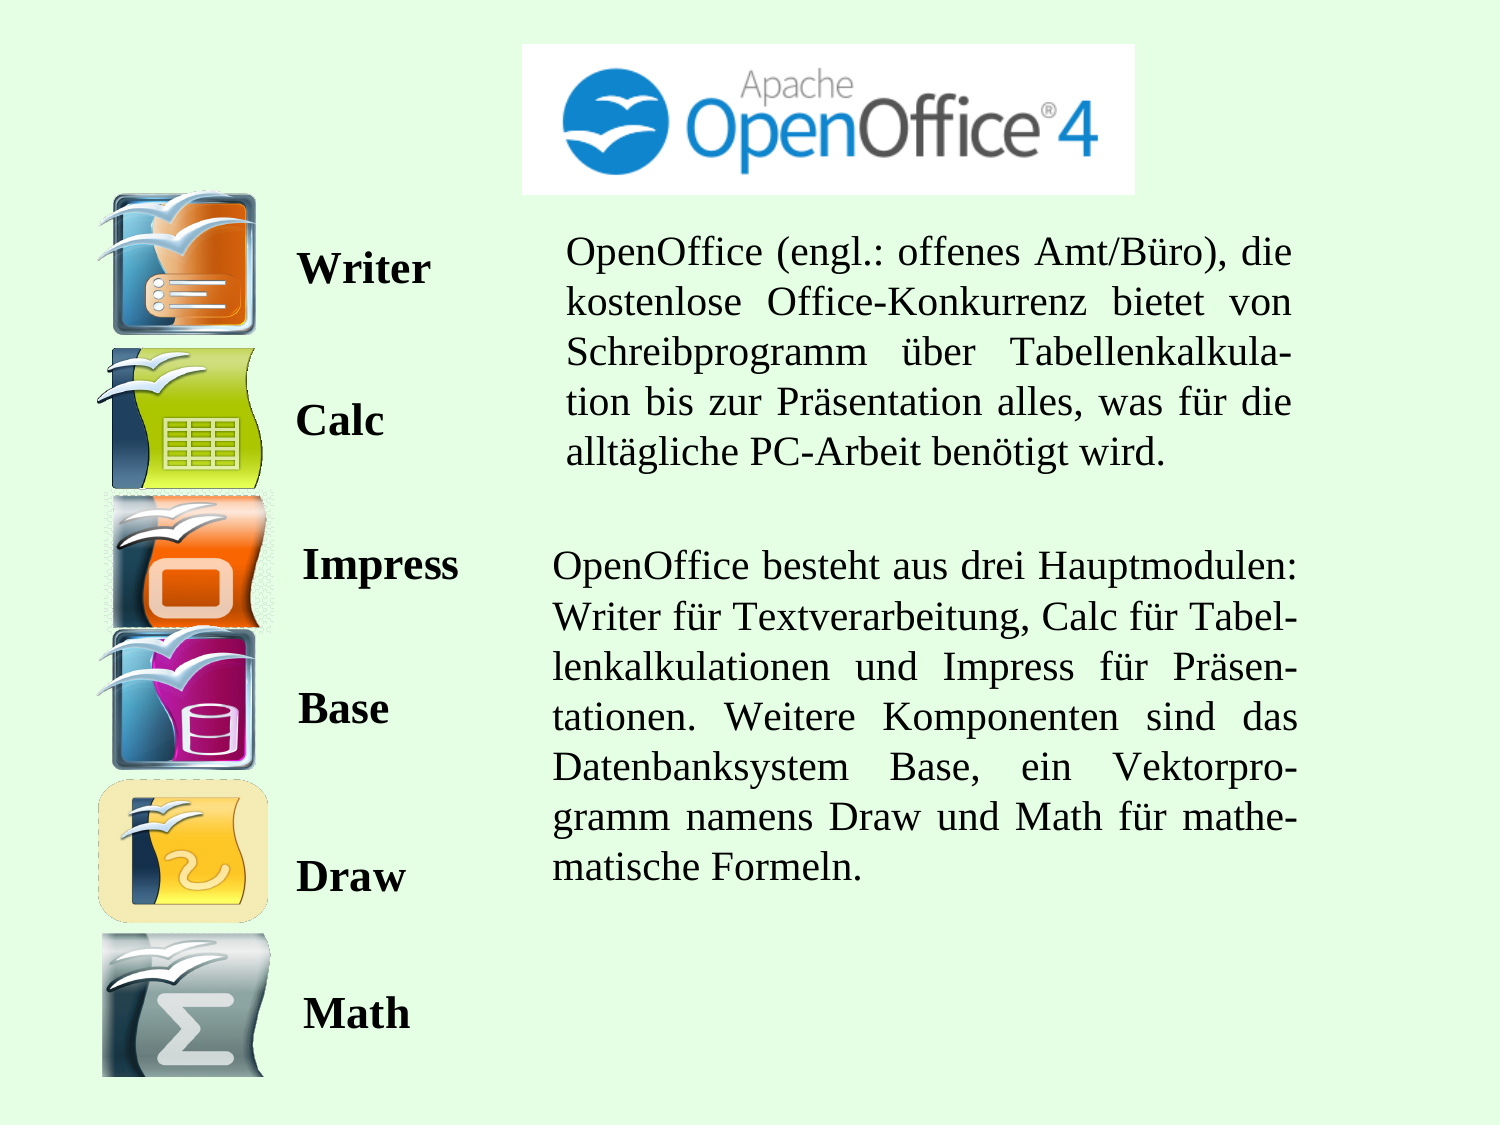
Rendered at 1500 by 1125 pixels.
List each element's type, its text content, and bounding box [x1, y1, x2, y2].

picture [96, 346, 274, 770]
text_box OpenOffice besteht aus drei Hauptmodulen: Writer für Textverarbeitung, Calc für Tabel-lenkalkulationen und Impress für Präsen-tationen. Weitere Komponenten sind das Datenbanksystem Base, ein Vektorpro-gramm namens Draw und Math für mathe-matische Formeln. [537, 531, 1314, 896]
text_box Calc [280, 381, 400, 452]
text_box Impress [287, 526, 475, 596]
text_box Math [289, 975, 426, 1046]
text_box Writer [282, 230, 447, 300]
picture [98, 779, 268, 923]
picture [522, 44, 1135, 195]
text_box Draw [282, 837, 422, 908]
picture [97, 190, 256, 335]
text_box Base [283, 670, 410, 741]
picture [102, 933, 272, 1077]
text_box OpenOffice (engl.: offenes Amt/Büro), die kostenlose Office-Konkurrenz bietet von Schreibprogramm über Tabellenkalkula-tion bis zur Präsentation alles, was für die alltägliche PC-Arbeit benötigt wird. [551, 216, 1308, 532]
